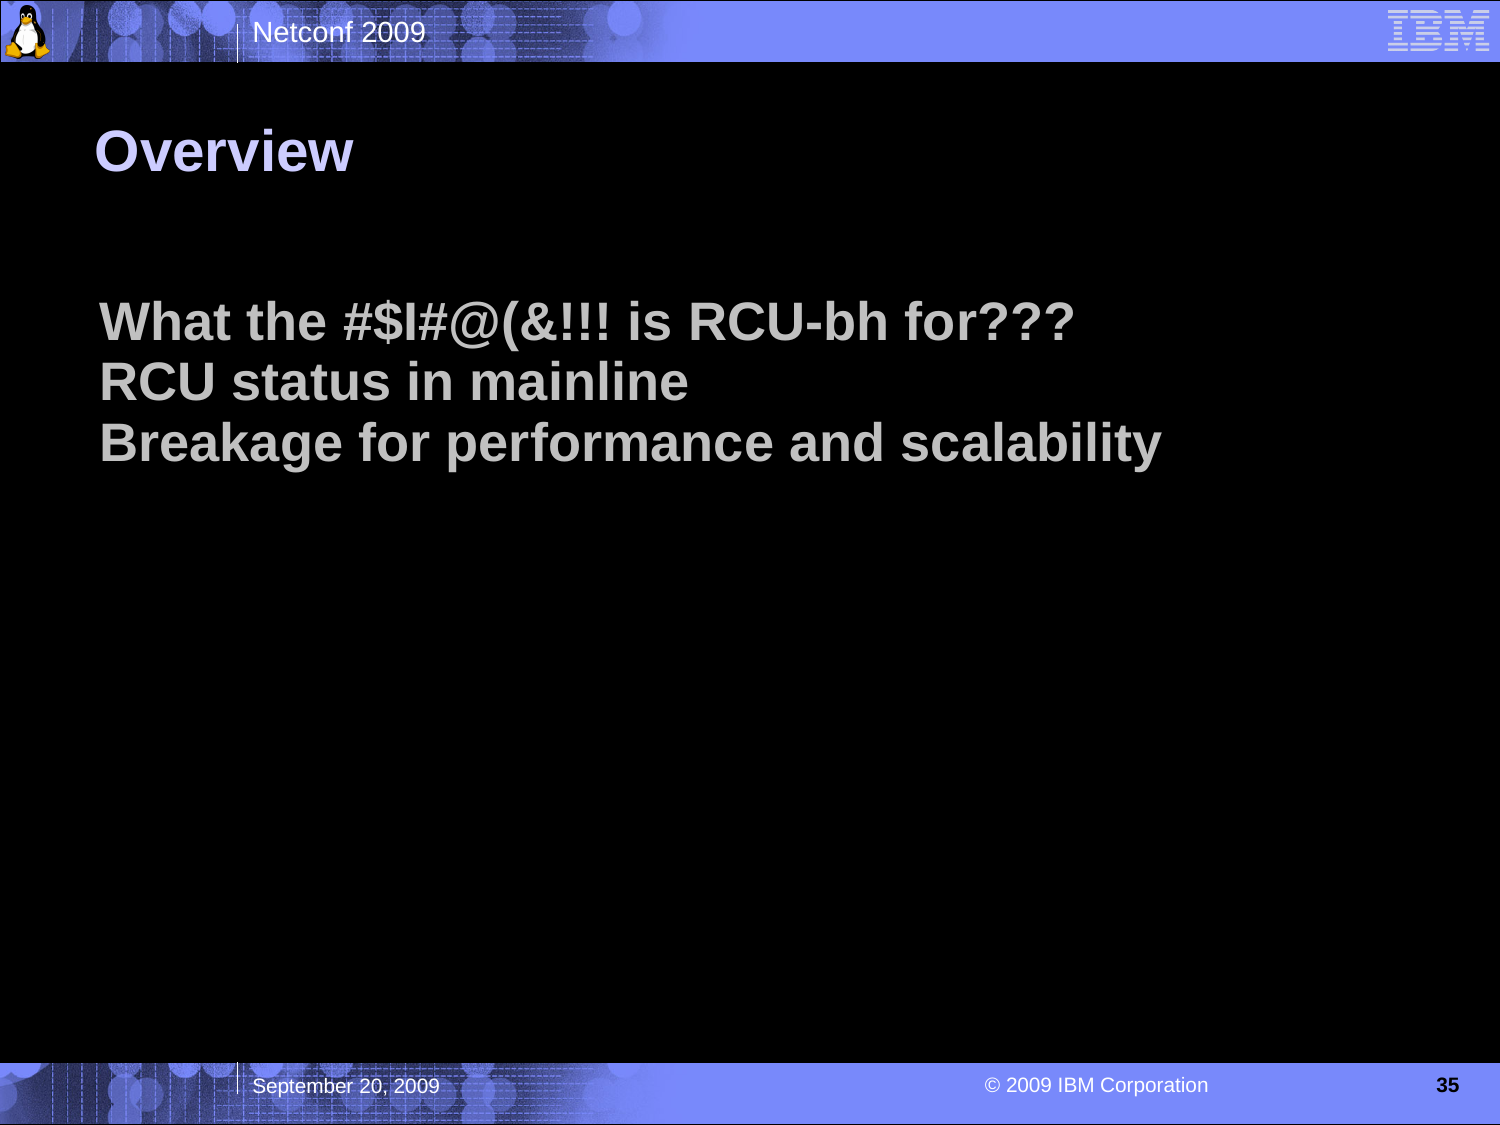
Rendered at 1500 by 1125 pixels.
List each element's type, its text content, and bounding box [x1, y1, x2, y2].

list What the #$I#@(&!!! is RCU-bh for??? RCU status in mainline Breakage for performance and scalability [99, 291, 1389, 1037]
picture [0, 1063, 1500, 1124]
title Overview [79, 116, 1433, 215]
picture [1, 1, 1500, 62]
